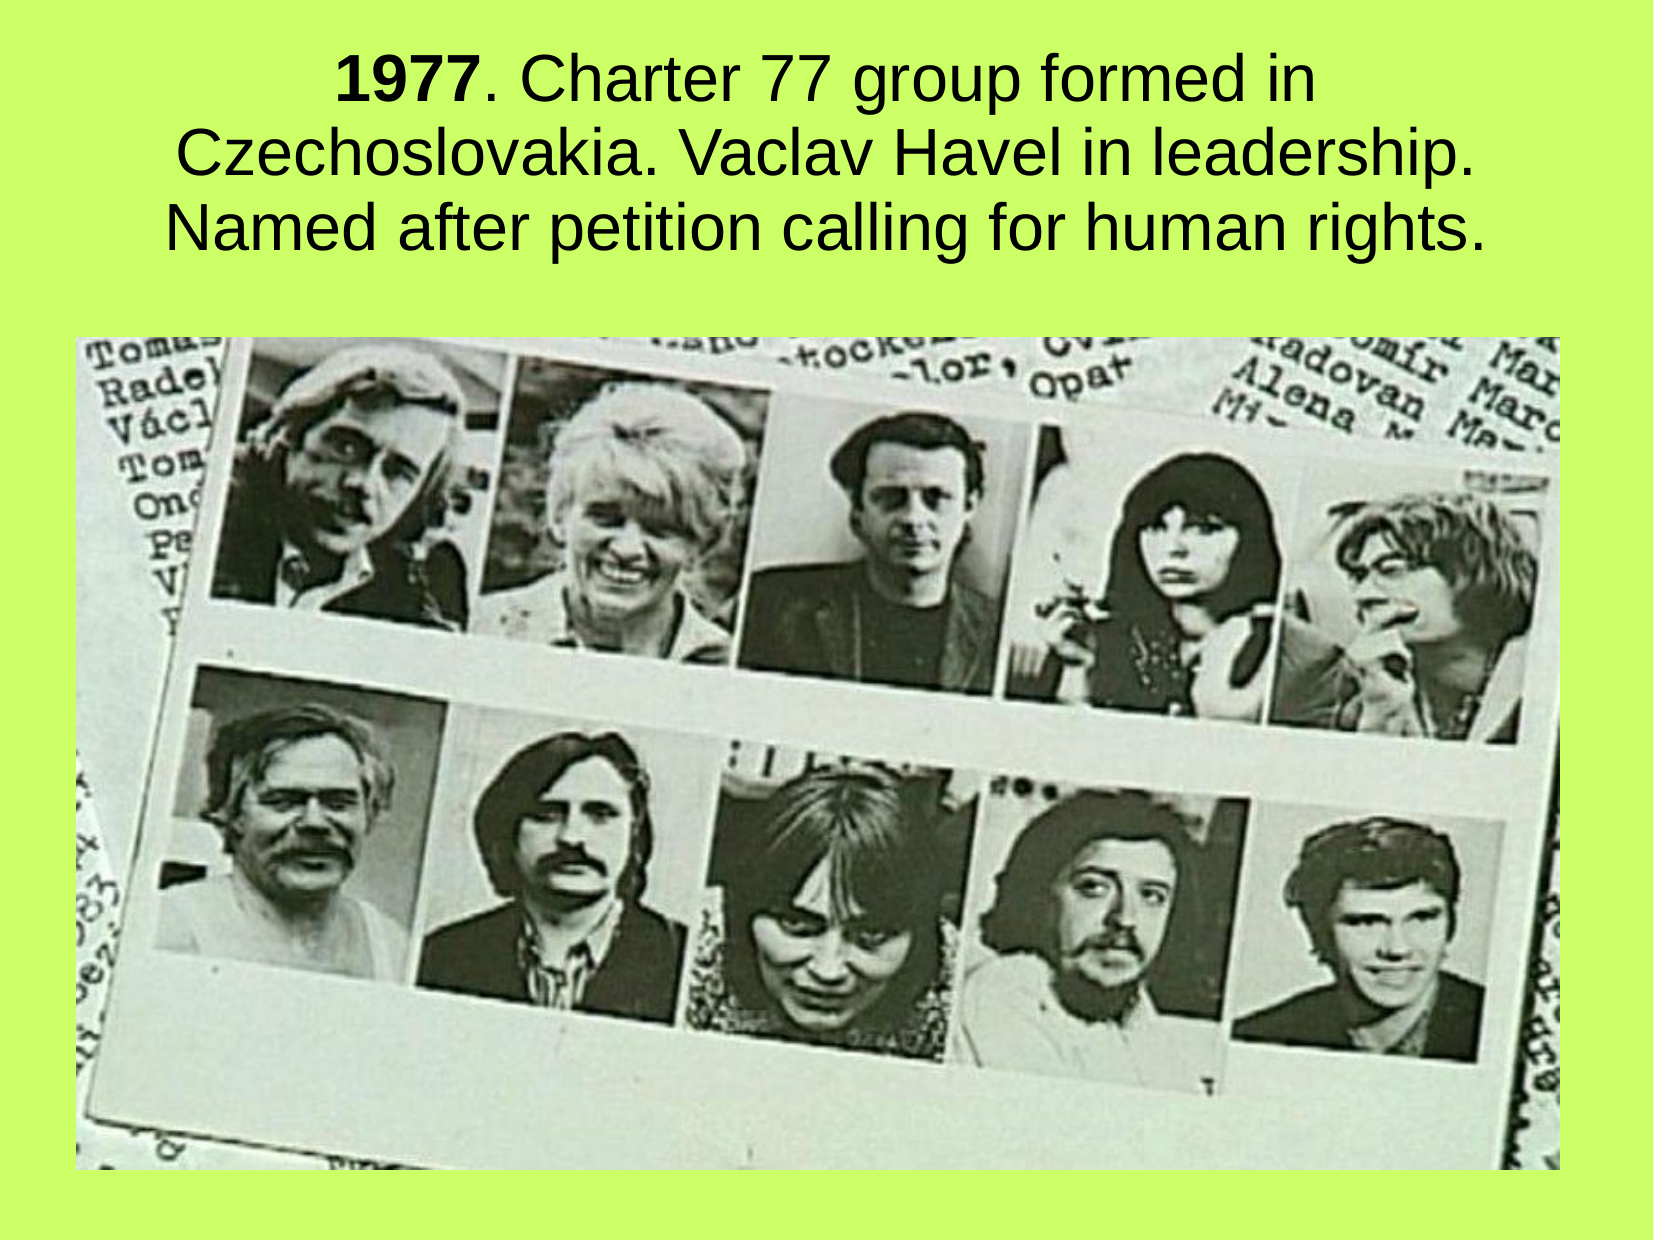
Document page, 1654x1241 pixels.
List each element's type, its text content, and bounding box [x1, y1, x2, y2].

picture [76, 337, 1560, 1170]
title 1977. Charter 77 group formed in Czechoslovakia. Vaclav Havel in leadership. Named after petition calling for human rights. [82, 3, 1571, 303]
